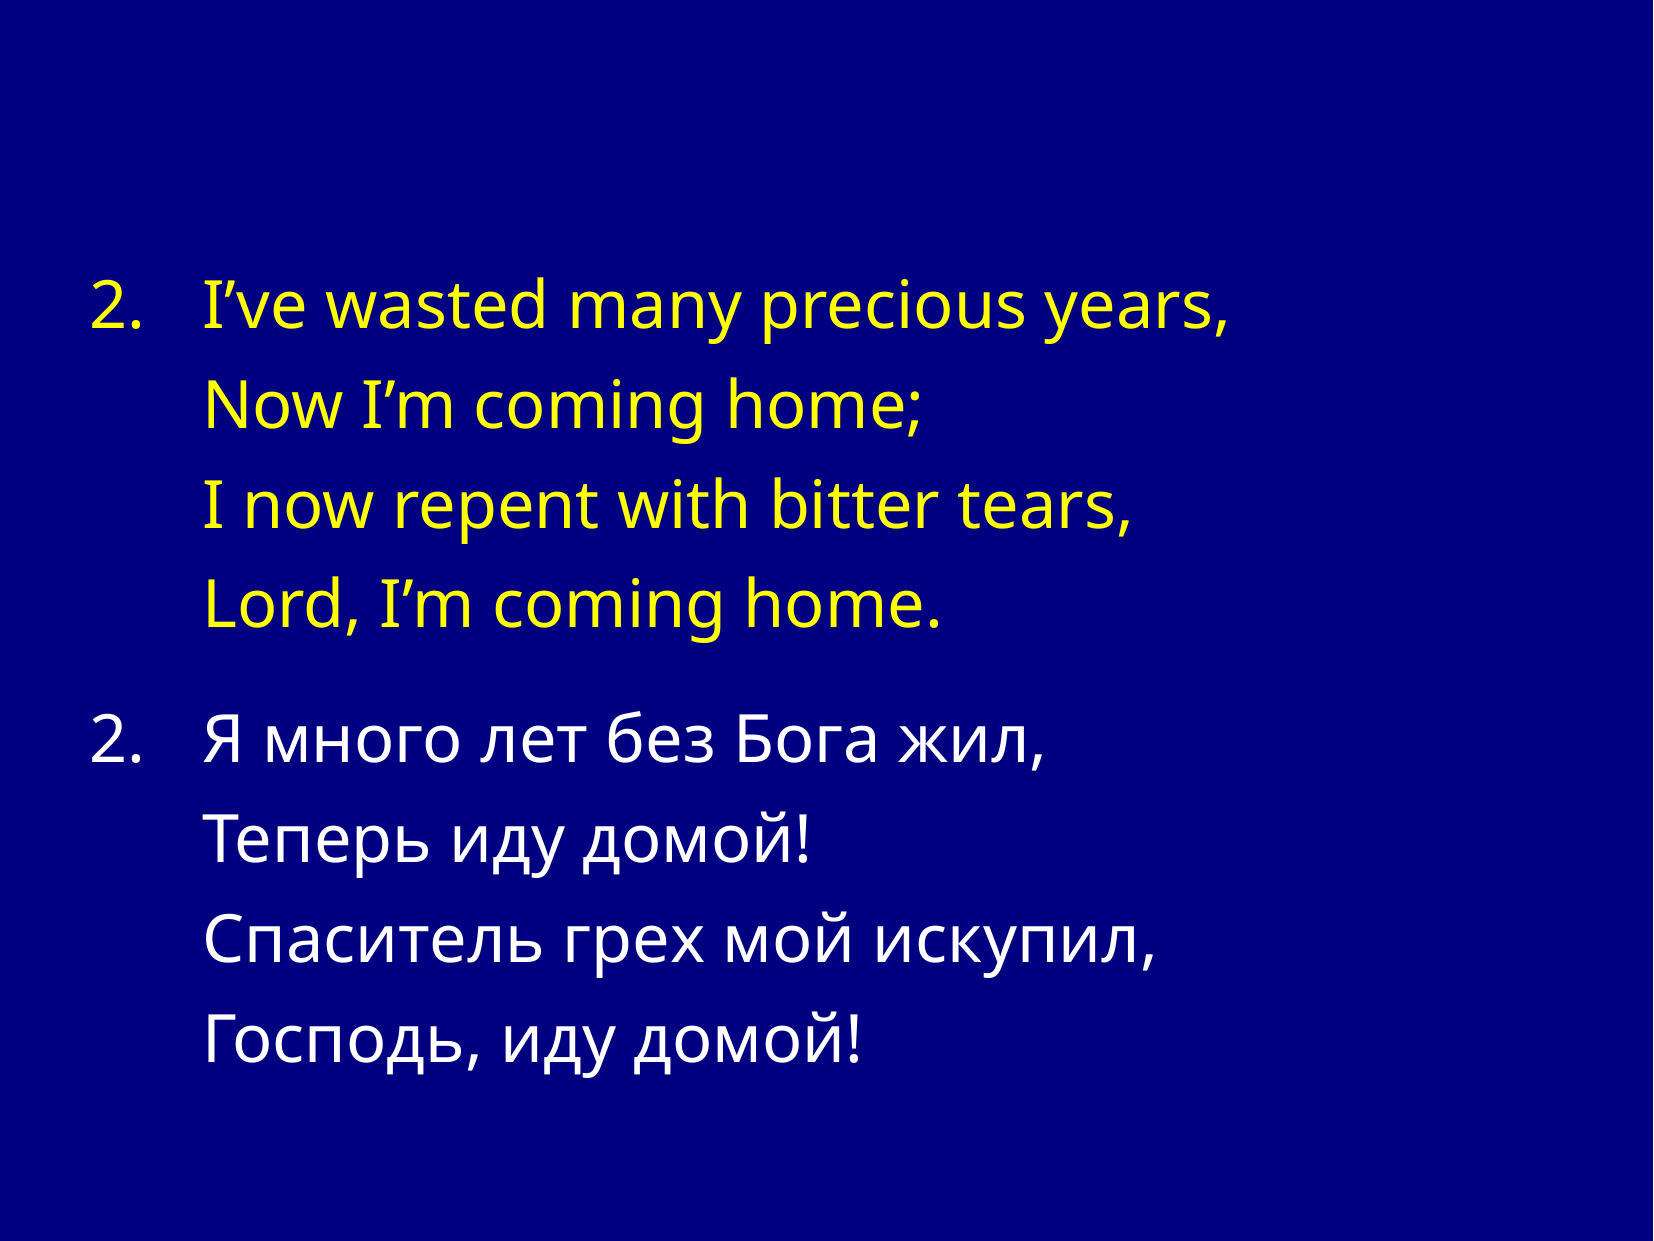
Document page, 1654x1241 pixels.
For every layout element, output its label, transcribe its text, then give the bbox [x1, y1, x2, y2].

text_box 2. I’ve wasted many precious years, Now I’m coming home; I now repent with bitter tears, Lord, I’m coming home. [75, 150, 1576, 638]
text_box 2. Я много лет без Бога жил, Теперь иду домой! Спаситель грех мой искупил, Господь, иду домой! [75, 675, 1576, 1163]
